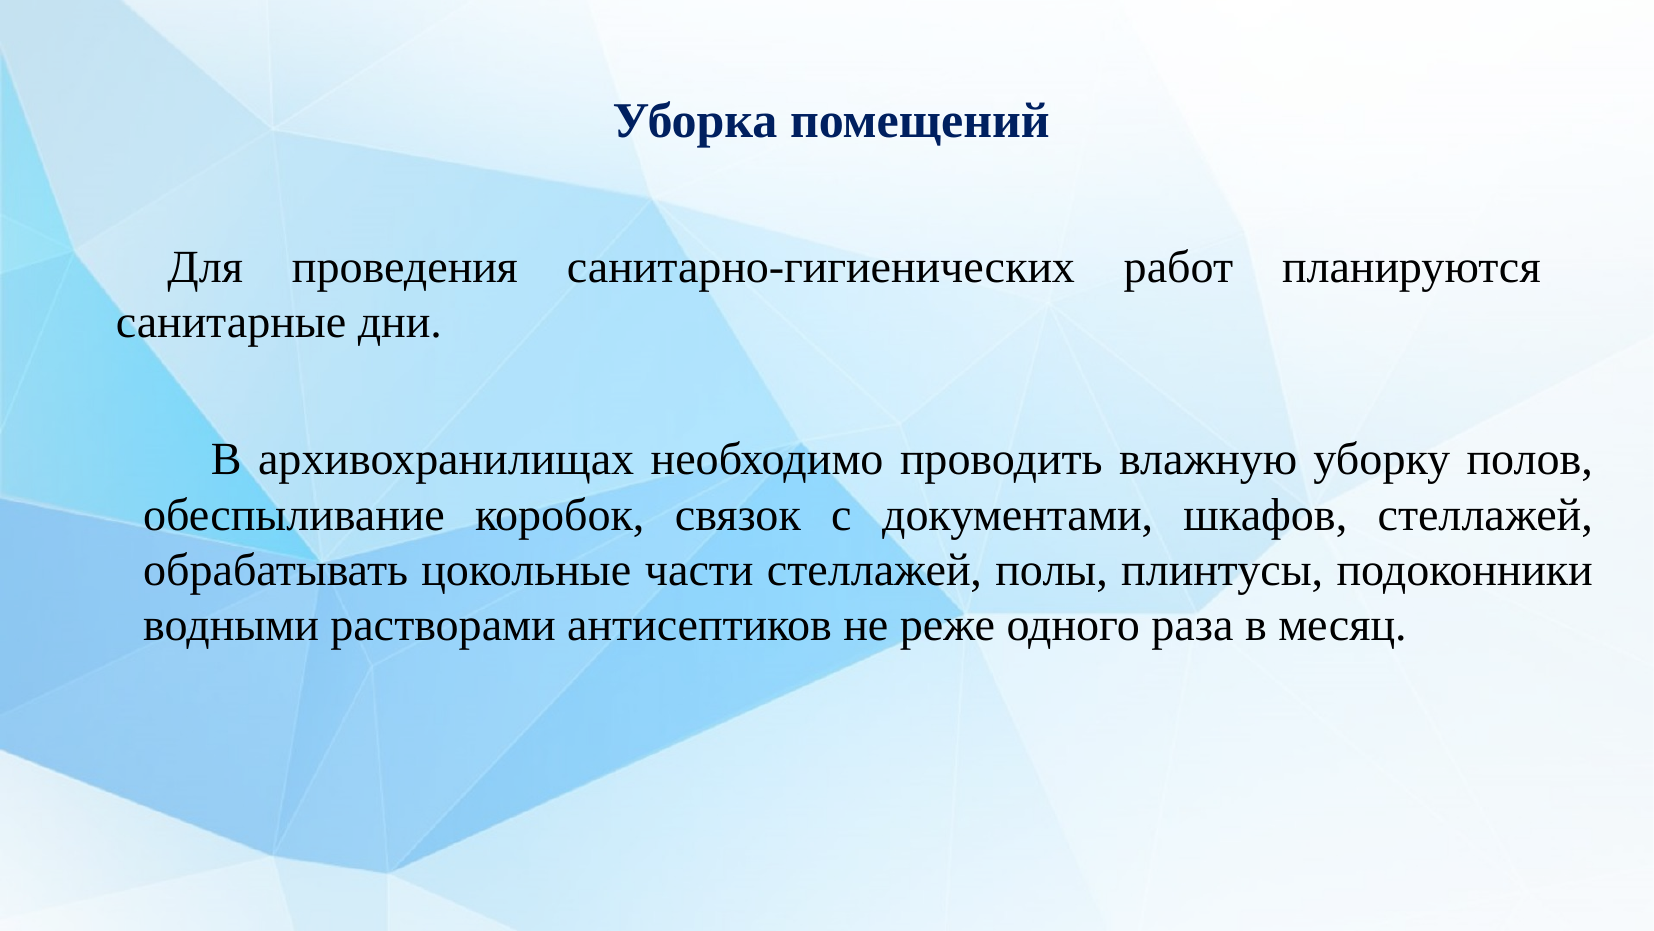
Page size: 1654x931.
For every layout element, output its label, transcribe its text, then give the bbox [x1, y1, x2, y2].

title Уборка помещений [59, 57, 1604, 178]
list Для проведения санитарно-гигиенических работ планируются санитарные дни. В архивохранилищах необходимо проводить влажную уборку полов, обеспыливание коробок, связок с документами, шкафов, стеллажей, обрабатывать цокольные части стеллажей, полы, плинтусы, подоконники водными растворами антисептиков не реже одного раза в месяц. [88, 236, 1595, 709]
